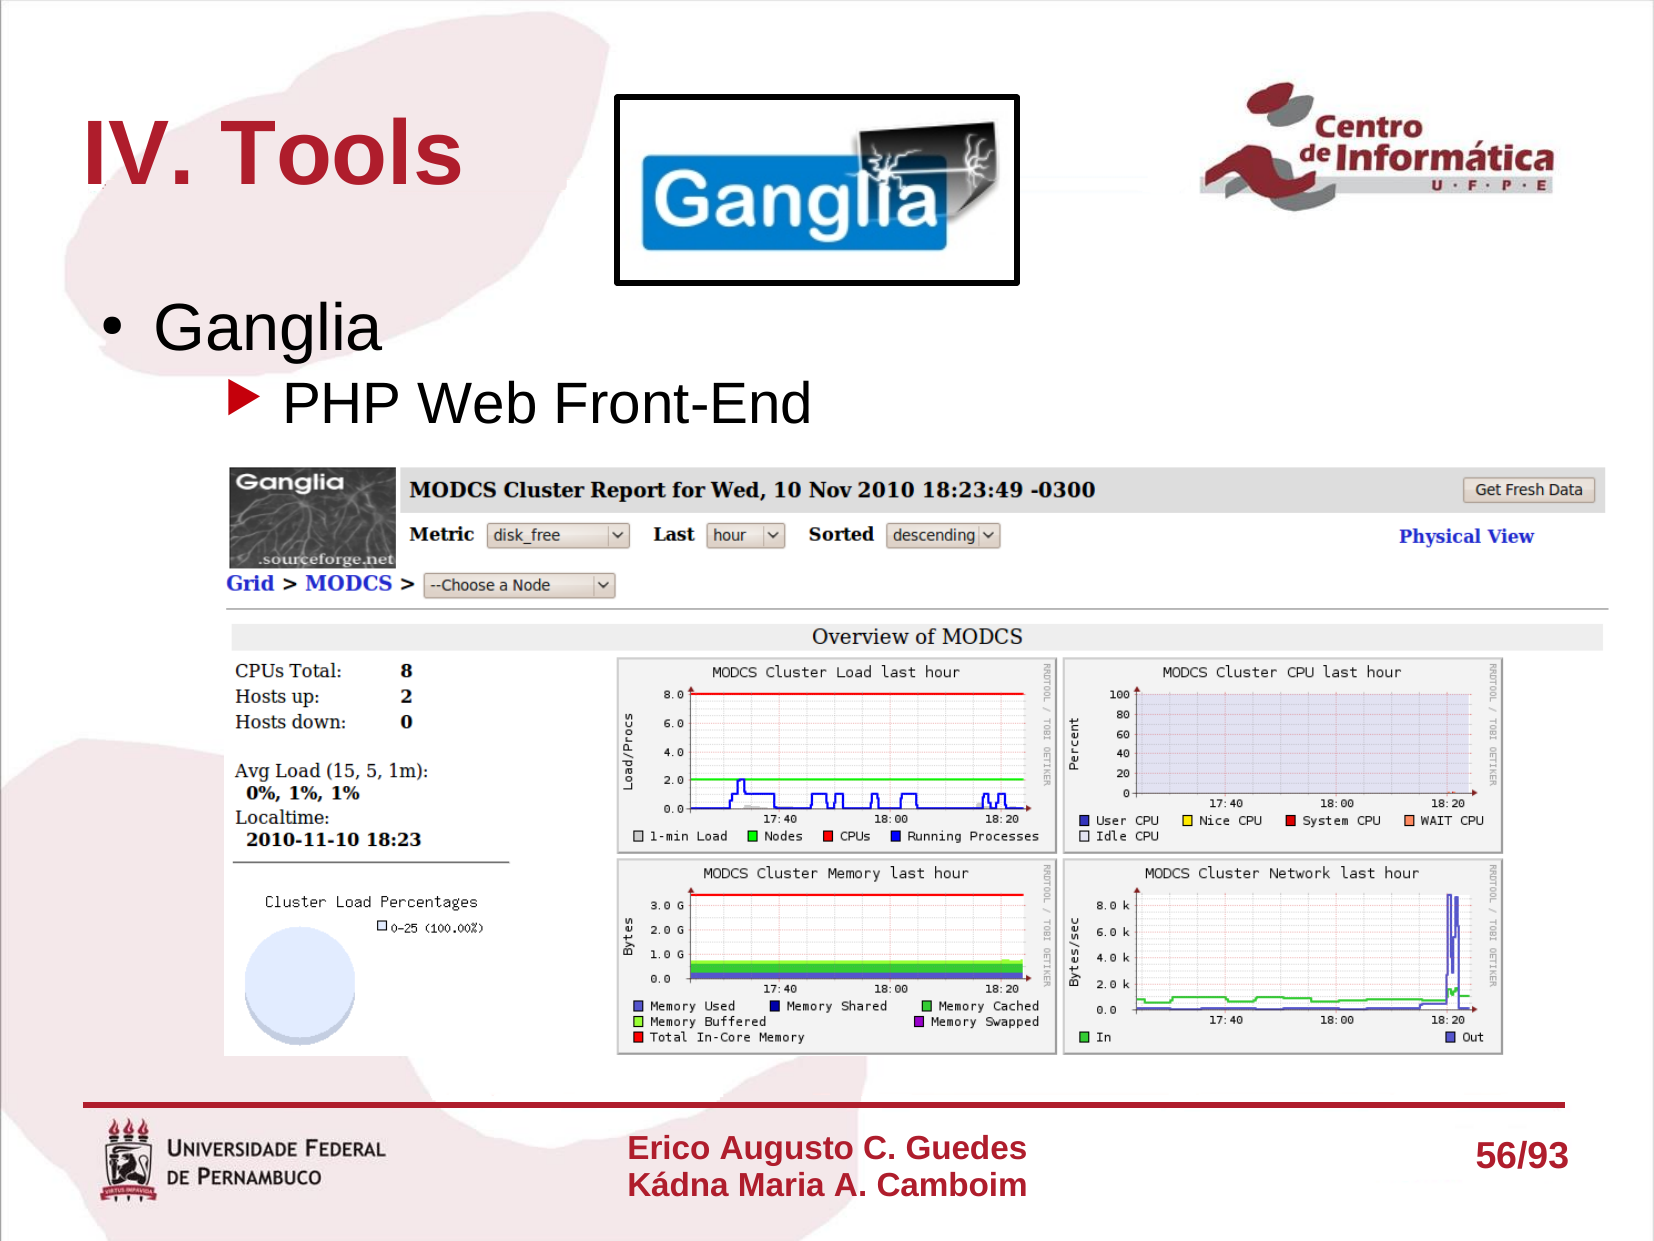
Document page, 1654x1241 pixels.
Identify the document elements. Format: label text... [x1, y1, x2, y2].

title IV. Tools [82, 56, 1571, 250]
picture [0, 0, 1654, 1241]
list Ganglia PHP Web Front-End [82, 290, 1571, 1094]
